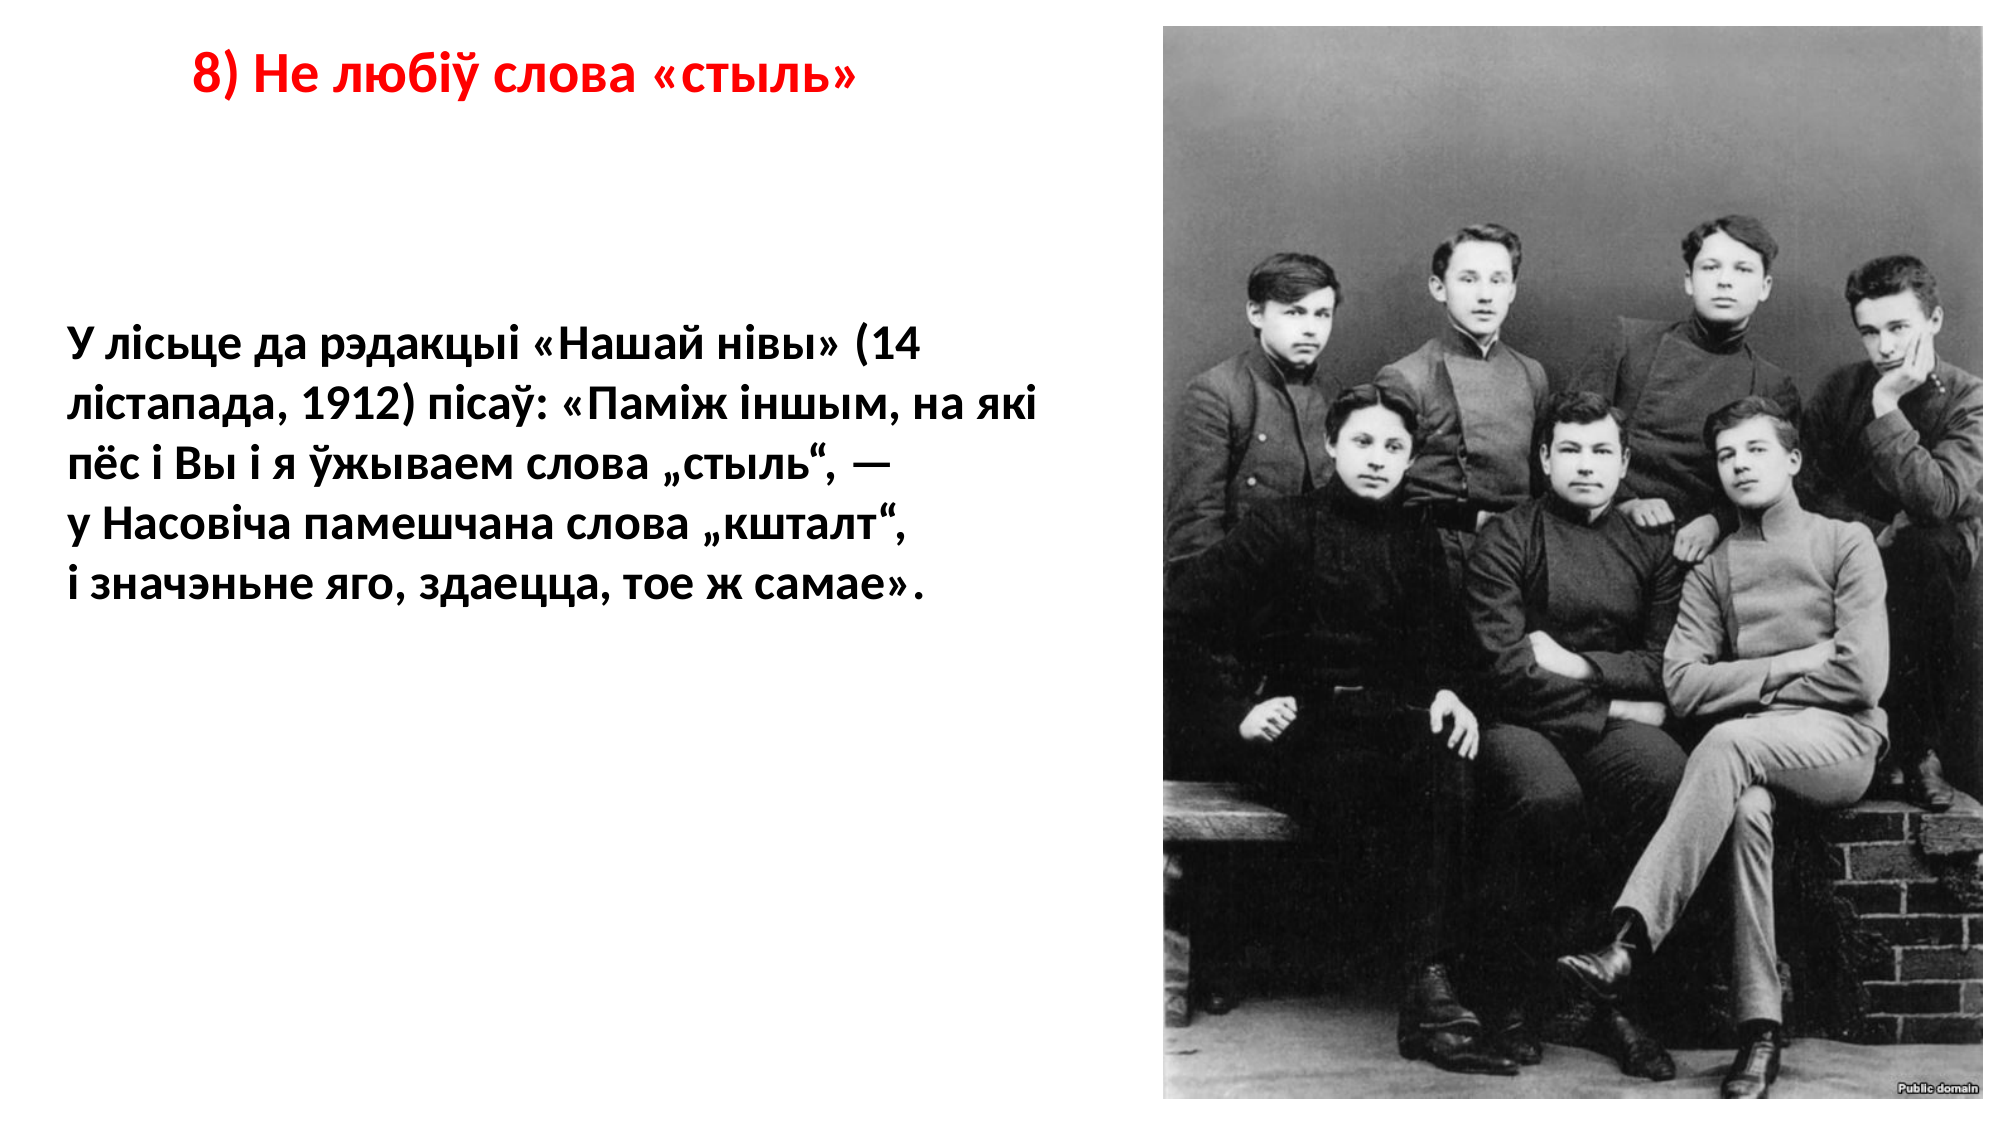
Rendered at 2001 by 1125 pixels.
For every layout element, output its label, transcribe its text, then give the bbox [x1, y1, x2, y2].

text_box 8) Не любіў слова «стыль» [178, 26, 877, 111]
picture [1163, 26, 1983, 1099]
text_box У лісьце да рэдакцыі «Нашай нівы» (14 лістапада, 1912) пісаў: «Паміж іншым, на які пёс і Вы і я ўжываем слова „стыль“, — у Насовіча памешчана слова „кшталт“, і значэньне яго, здаецца, тое ж самае». [52, 302, 1122, 617]
